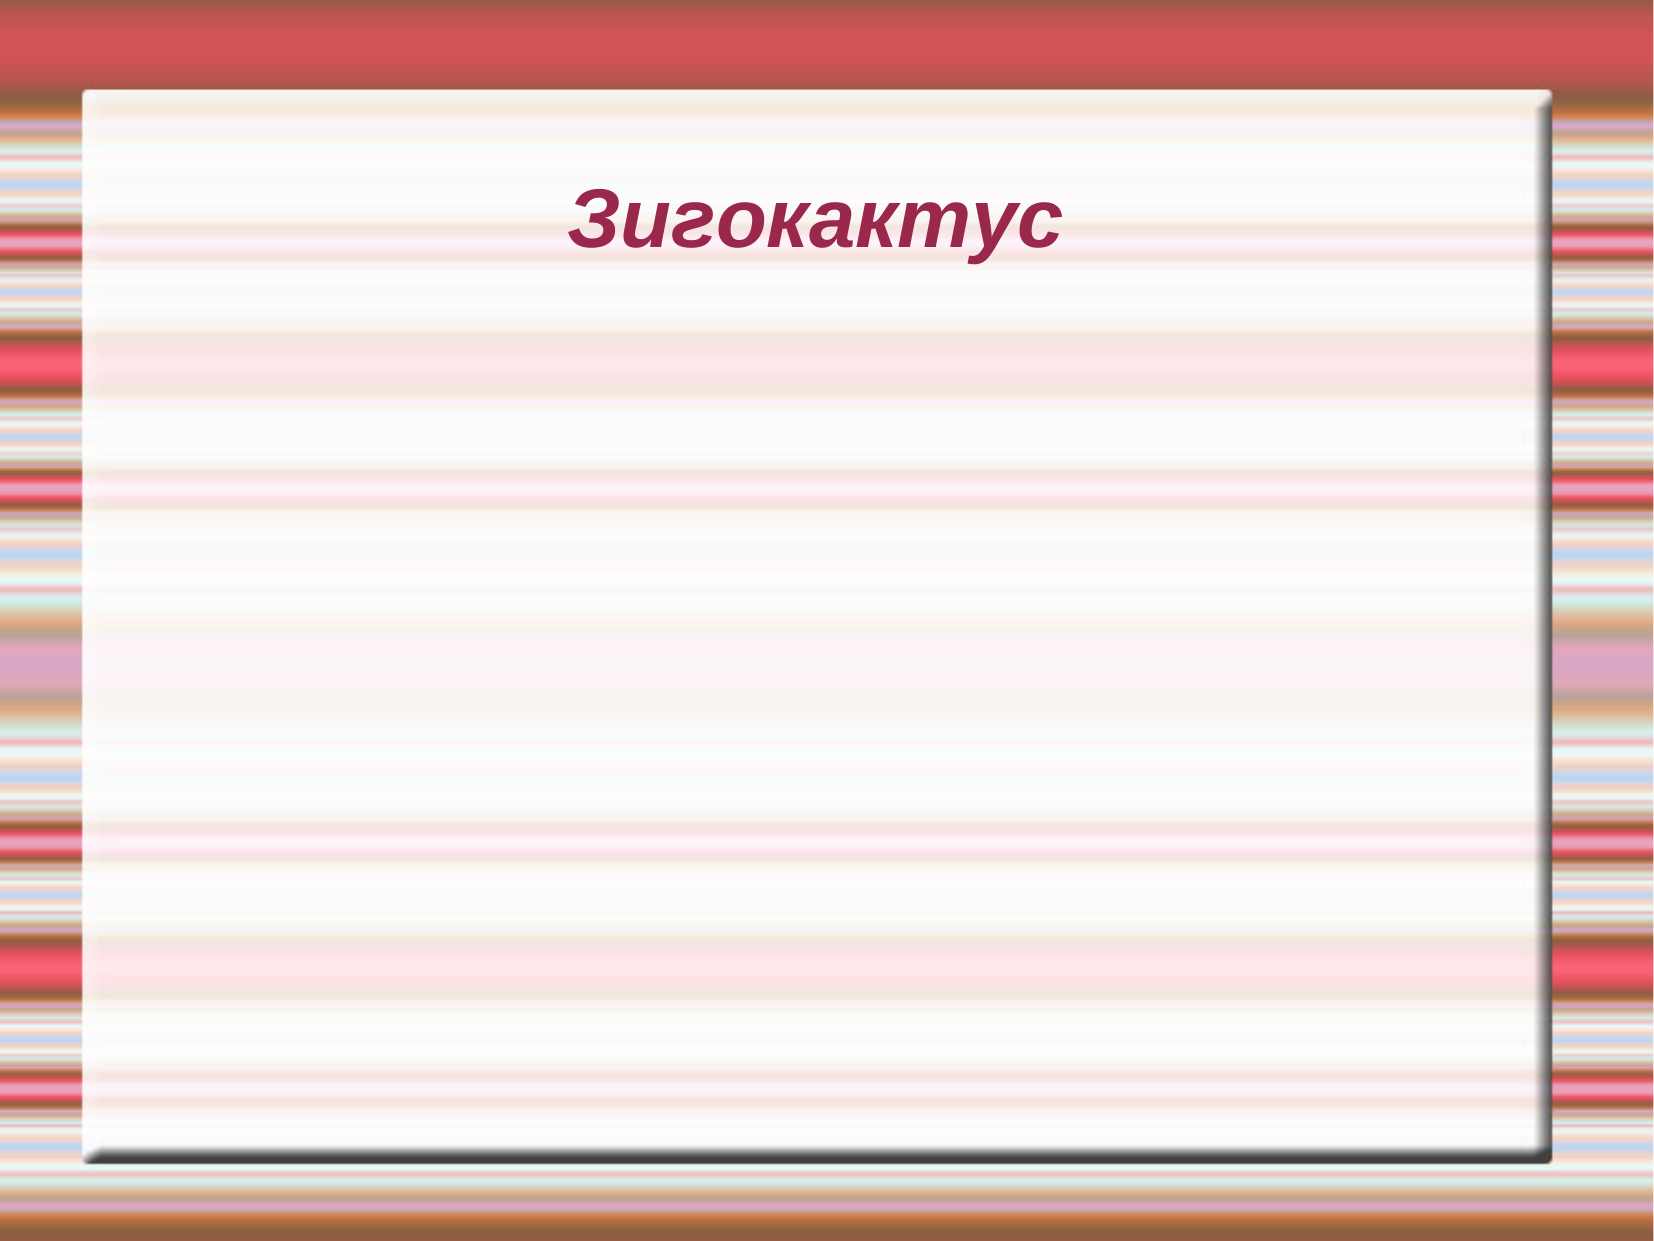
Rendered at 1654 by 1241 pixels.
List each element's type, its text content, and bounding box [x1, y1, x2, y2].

picture [0, 0, 1654, 1241]
chart [134, 350, 1516, 1132]
title Зигокактус [121, 114, 1534, 322]
